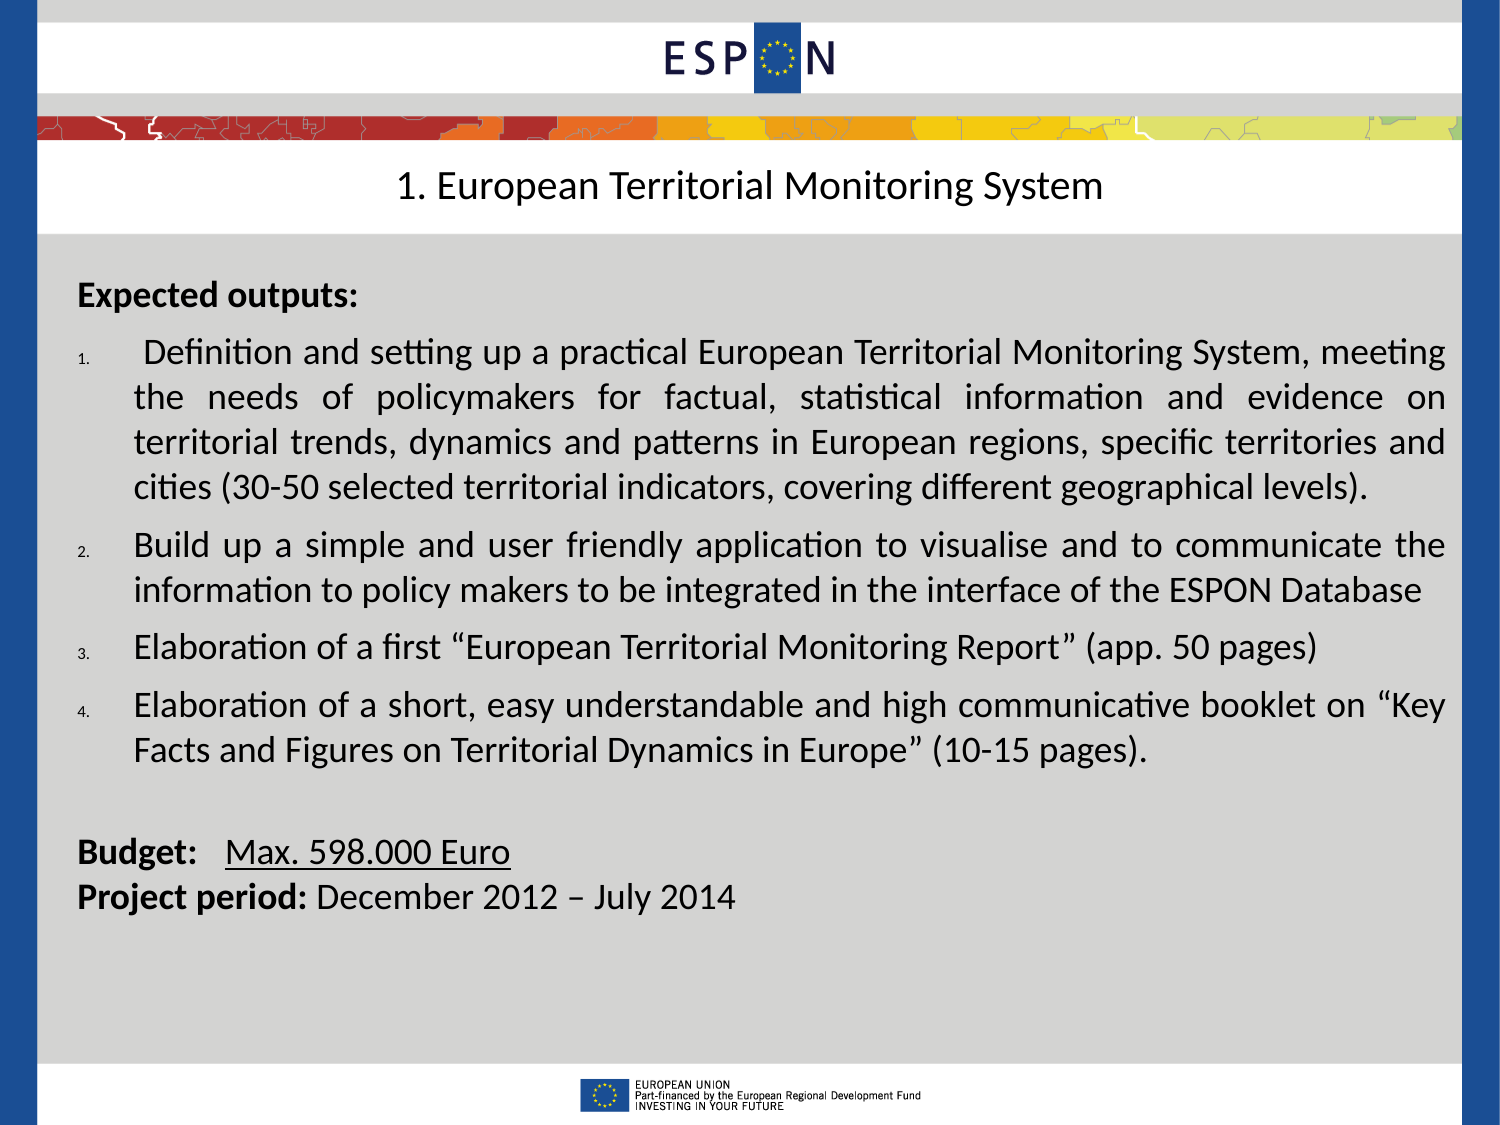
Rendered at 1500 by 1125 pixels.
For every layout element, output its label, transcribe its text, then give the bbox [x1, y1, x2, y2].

text_box 1. European Territorial Monitoring System [62, 149, 1438, 215]
picture [0, 0, 1500, 1125]
text_box Expected outputs: Definition and setting up a practical European Territorial Monitoring System, meeting the needs of policymakers for factual, statistical information and evidence on territorial trends, dynamics and patterns in European regions, specific territories and cities (30-50 selected territorial indicators, covering different geographical levels). Build up a simple and user friendly application to visualise and to communicate the information to policy makers to be integrated in the interface of the ESPON Database Elaboration of a first “European Territorial Monitoring Report” (app. 50 pages) Elaboration of a short, easy understandable and high communicative booklet on “Key Facts and Figures on Territorial Dynamics in Europe” (10-15 pages). Budget: Max. 598.000 Euro Project period: December 2012 – July 2014 [62, 262, 1463, 1088]
